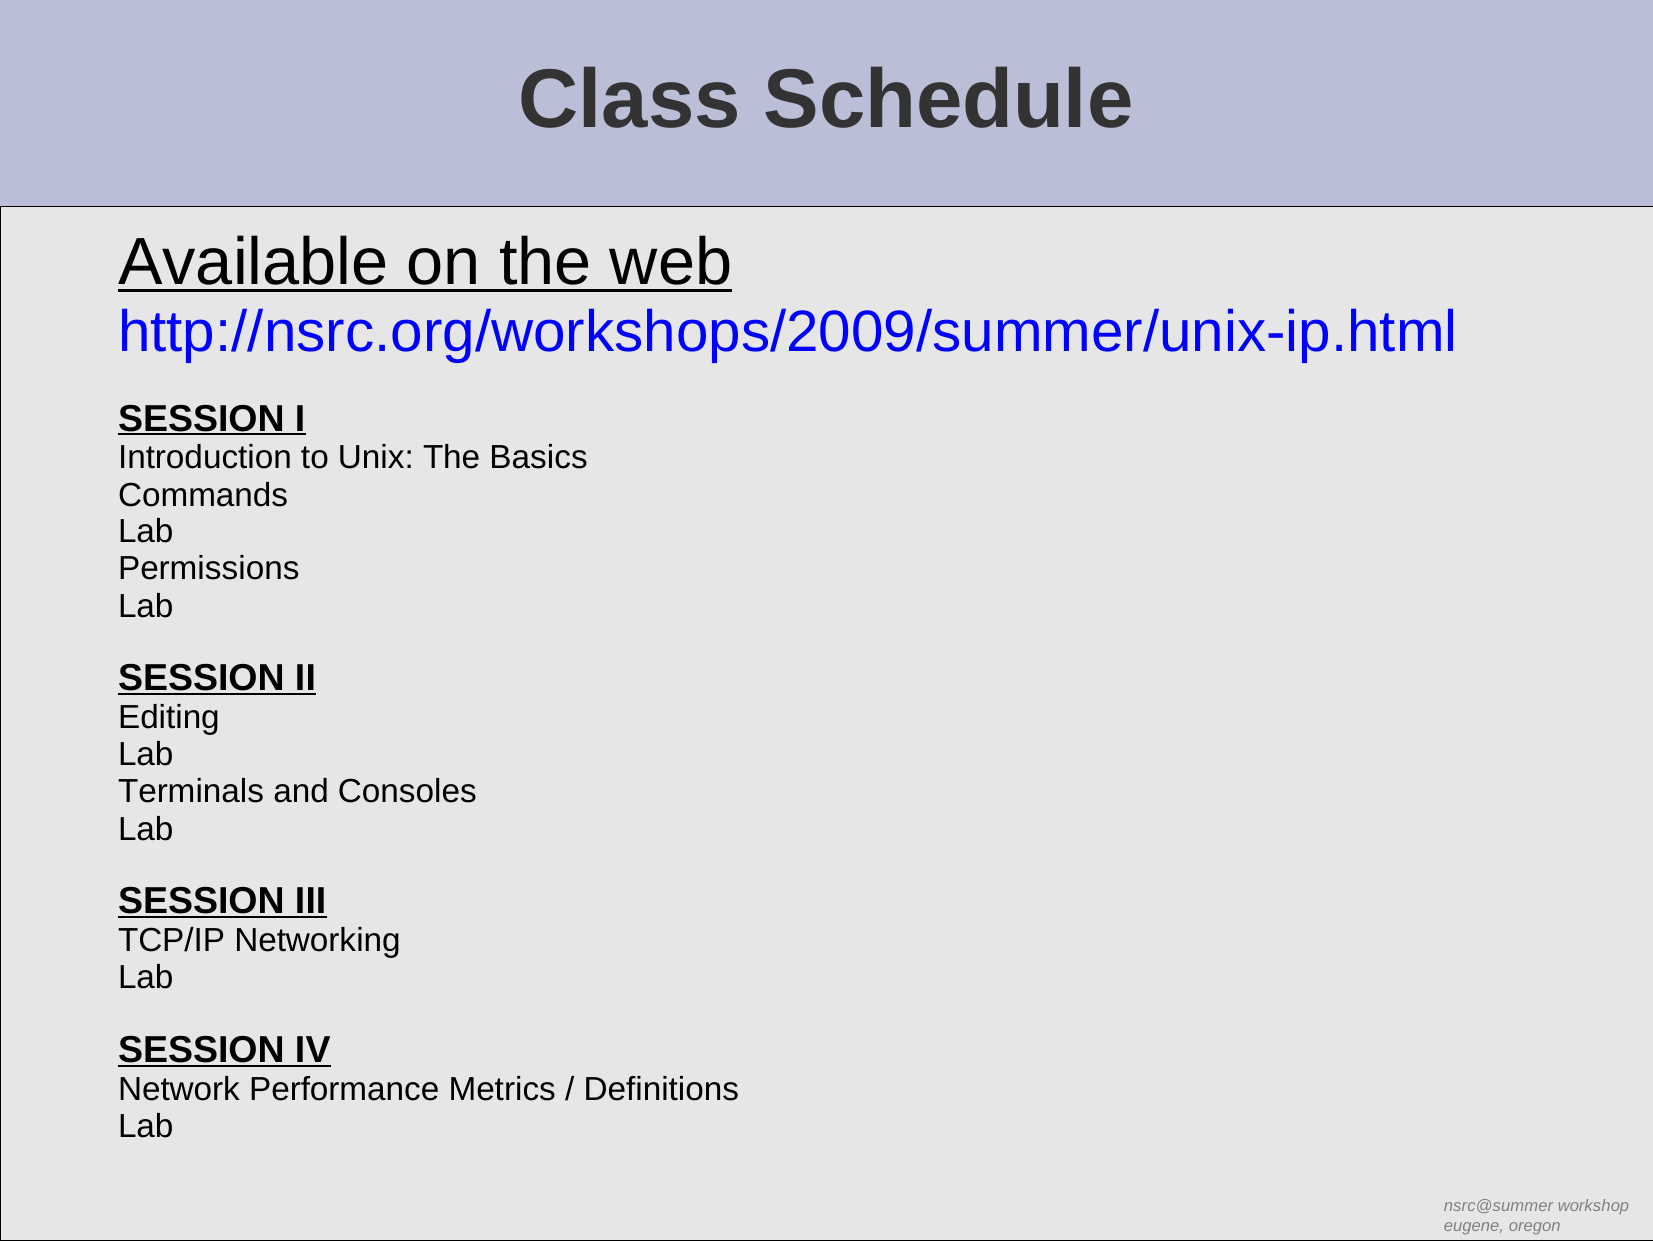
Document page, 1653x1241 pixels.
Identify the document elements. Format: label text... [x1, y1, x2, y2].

title Class Schedule [0, 0, 1653, 208]
list Available on the web http://nsrc.org/workshops/2009/summer/unix-ip.html SESSION I Introduction to Unix: The Basics Commands Lab Permissions Lab SESSION II Editing Lab Terminals and Consoles Lab SESSION III TCP/IP Networking Lab SESSION IV Network Performance Metrics / Definitions Lab [118, 224, 1565, 1178]
